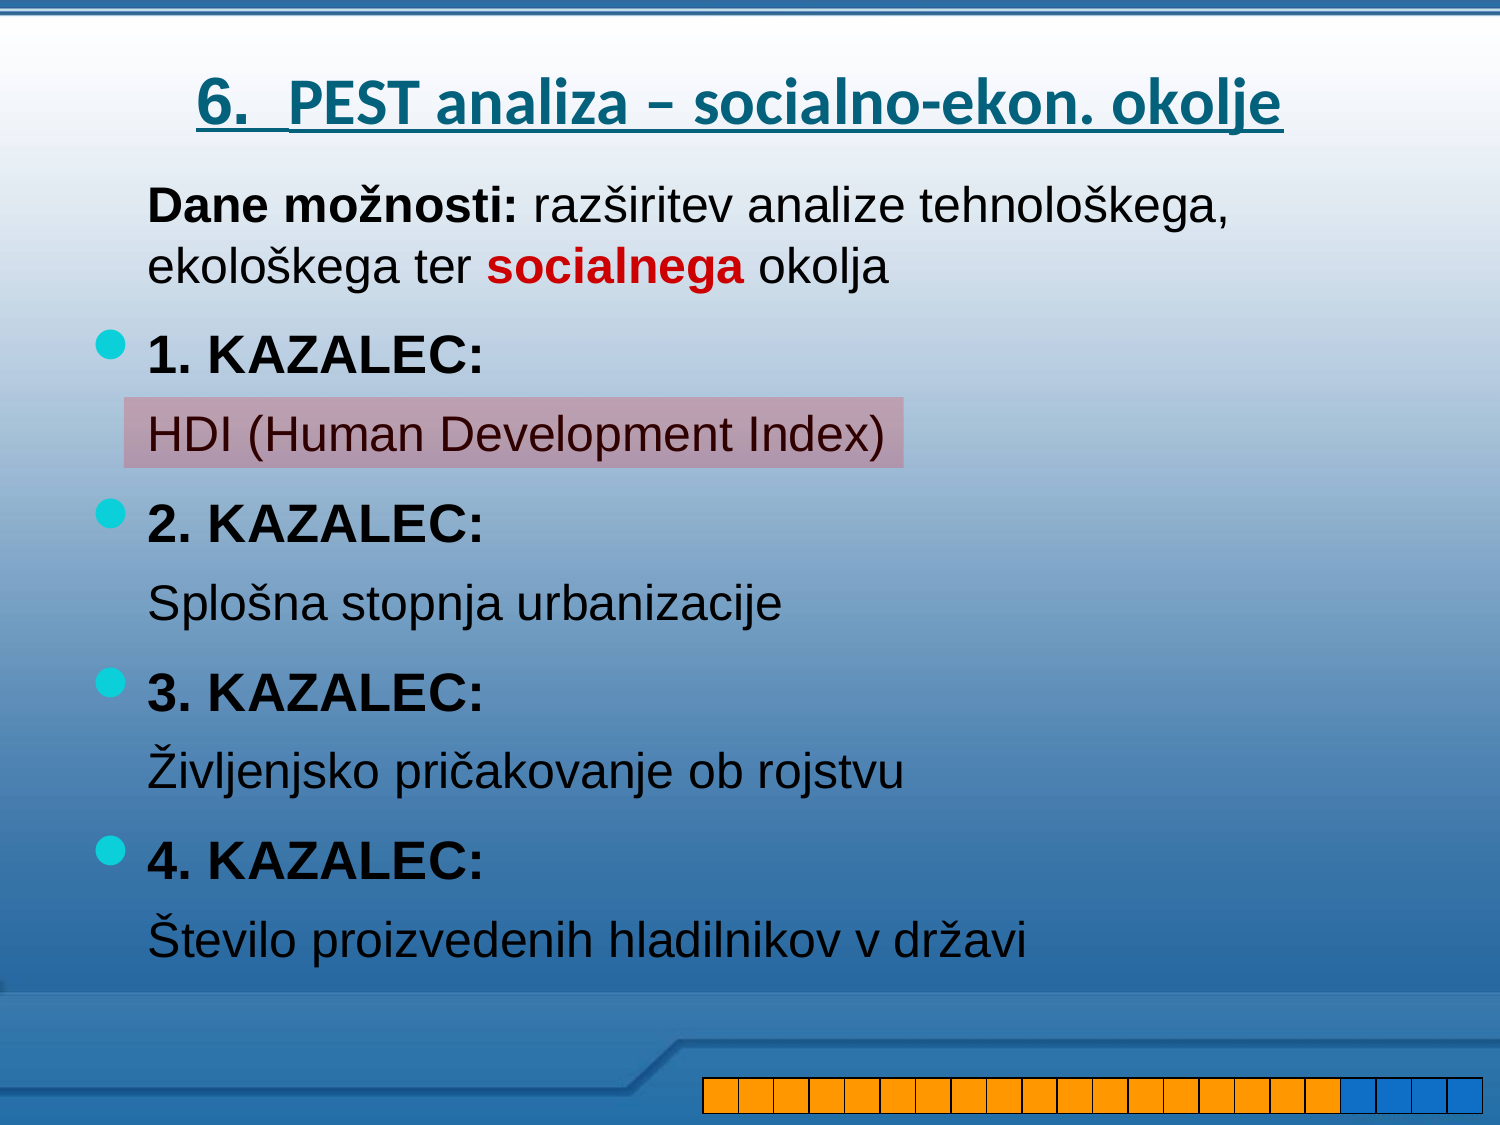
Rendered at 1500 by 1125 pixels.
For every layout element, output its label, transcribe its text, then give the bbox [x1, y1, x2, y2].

picture [0, 0, 1500, 1125]
text_box [123, 397, 904, 468]
text_box Dane možnosti: razširitev analize tehnološkega, ekološkega ter socialnega okolja 1. KAZALEC: HDI (Human Development Index) 2. KAZALEC: Splošna stopnja urbanizacije 3. KAZALEC: Življenjsko pričakovanje ob rojstvu 4. KAZALEC: Število proizvedenih hladilnikov v državi [76, 160, 1436, 1047]
title 6. PEST analiza – socialno-ekon. okolje [64, 50, 1415, 138]
text_box [702, 1077, 1483, 1114]
